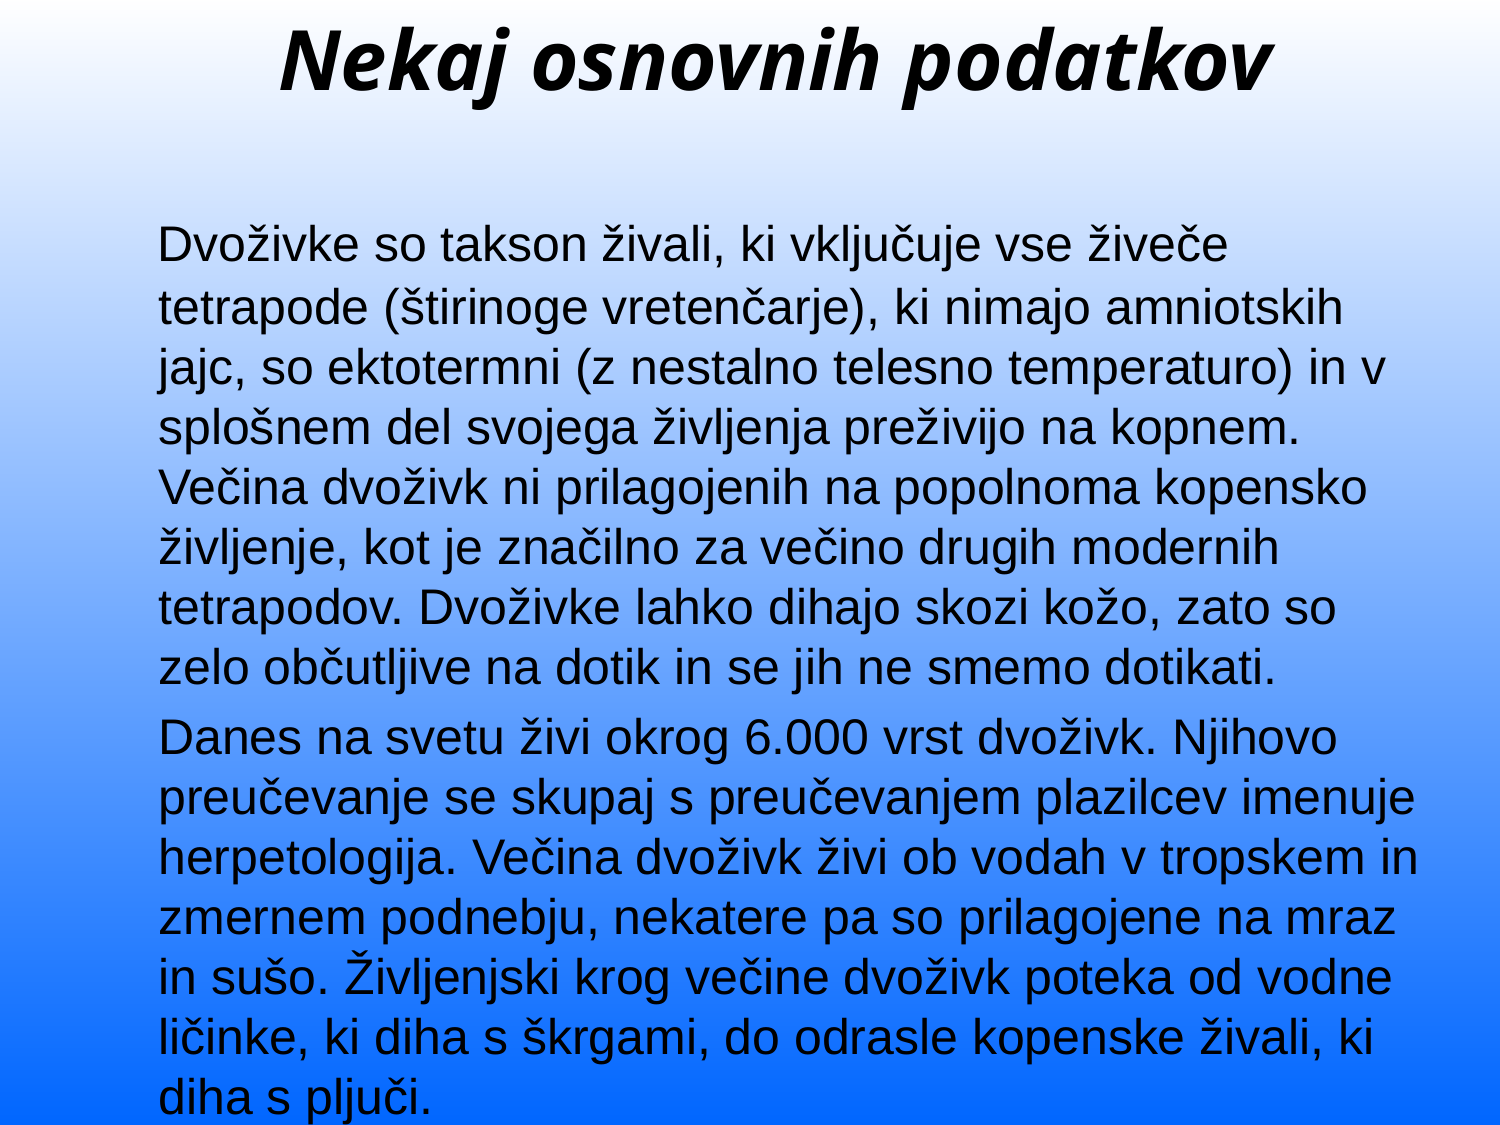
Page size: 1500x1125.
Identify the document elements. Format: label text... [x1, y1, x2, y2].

text_box Nekaj osnovnih podatkov [174, 0, 1375, 187]
text_box Dvoživke so takson živali, ki vključuje vse živeče tetrapode (štirinoge vretenčarje), ki nimajo amniotskih jajc, so ektotermni (z nestalno telesno temperaturo) in v splošnem del svojega življenja preživijo na kopnem. Večina dvoživk ni prilagojenih na popolnoma kopensko življenje, kot je značilno za večino drugih modernih tetrapodov. Dvoživke lahko dihajo skozi kožo, zato so zelo občutljive na dotik in se jih ne smemo dotikati. Danes na svetu živi okrog 6.000 vrst dvoživk. Njihovo preučevanje se skupaj s preučevanjem plazilcev imenuje herpetologija. Večina dvoživk živi ob vodah v tropskem in zmernem podnebju, nekatere pa so prilagojene na mraz in sušo. Življenjski krog večine dvoživk poteka od vodne ličinke, ki diha s škrgami, do odrasle kopenske živali, ki diha s pljuči. [87, 187, 1438, 930]
